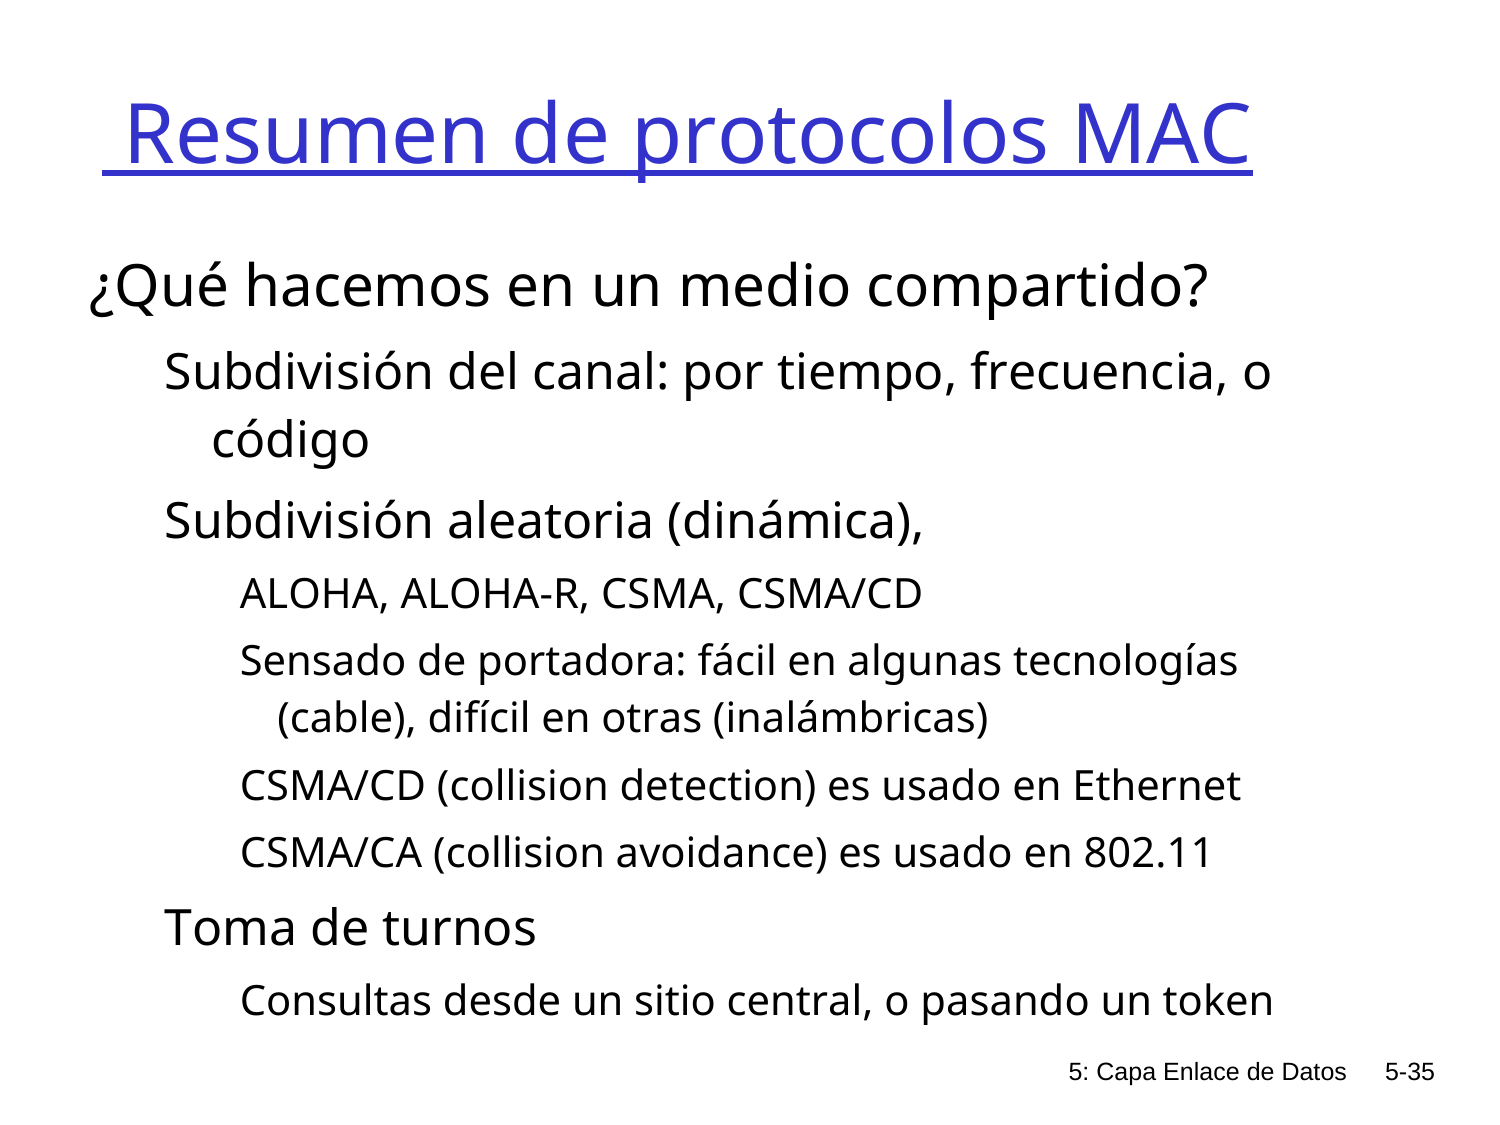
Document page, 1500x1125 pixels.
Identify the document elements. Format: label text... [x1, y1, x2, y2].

list ¿Qué hacemos en un medio compartido? Subdivisión del canal: por tiempo, frecuencia, o código Subdivisión aleatoria (dinámica), ALOHA, ALOHA-R, CSMA, CSMA/CD Sensado de portadora: fácil en algunas tecnologías (cable), difícil en otras (inalámbricas) CSMA/CD (collision detection) es usado en Ethernet CSMA/CA (collision avoidance) es usado en 802.11 Toma de turnos Consultas desde un sitio central, o pasando un token [75, 236, 1351, 1051]
title Resumen de protocolos MAC [87, 37, 1363, 225]
